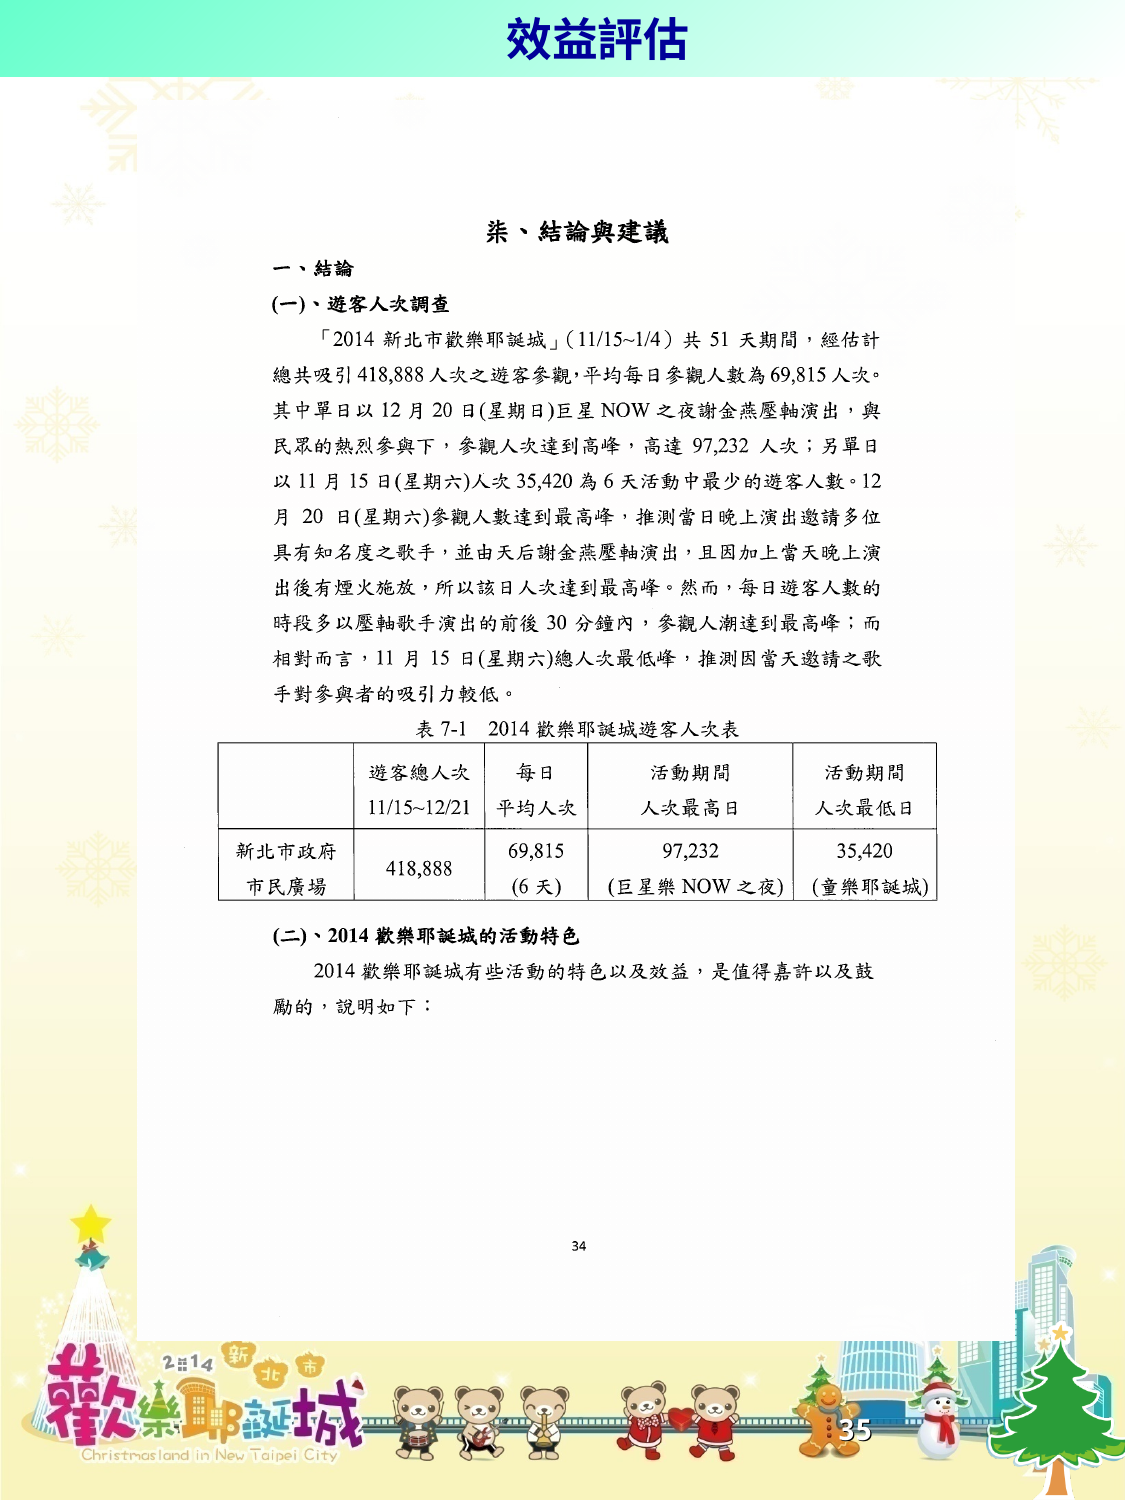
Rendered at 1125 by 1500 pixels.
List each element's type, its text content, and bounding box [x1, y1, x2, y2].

title 效益評估 [196, 0, 1000, 76]
picture [137, 100, 1015, 1341]
text_box 35 [822, 1390, 1085, 1471]
